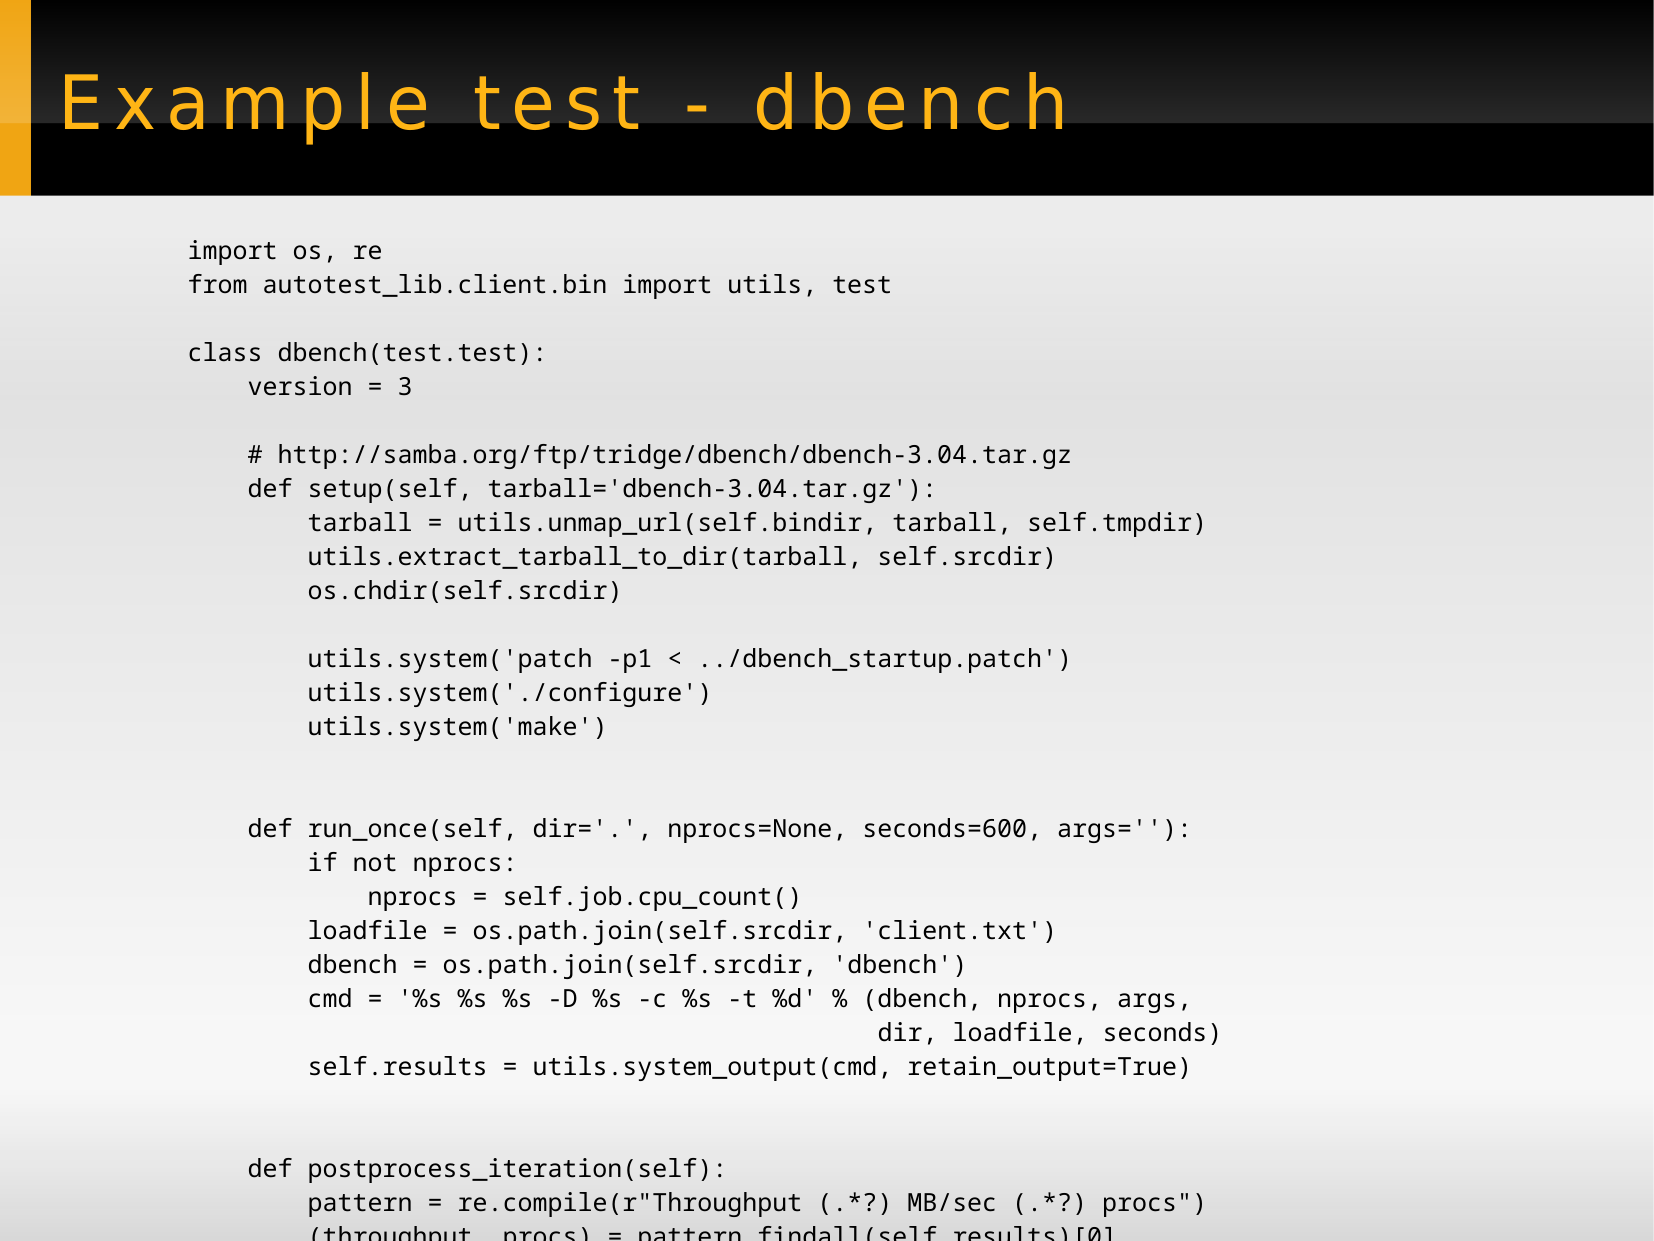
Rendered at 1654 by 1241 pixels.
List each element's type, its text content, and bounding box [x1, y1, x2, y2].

picture [0, 0, 1654, 1241]
picture [806, 1233, 813, 1241]
picture [641, 1233, 648, 1241]
picture [506, 1233, 513, 1241]
picture [536, 1233, 543, 1241]
picture [371, 1233, 378, 1241]
picture [1093, 1233, 1098, 1241]
text_box import os, re from autotest_lib.client.bin import utils, test class dbench(test.test): version = 3 # http://samba.org/ftp/tridge/dbench/dbench-3.04.tar.gz def setup(self, tarball='dbench-3.04.tar.gz'): tarball = utils.unmap_url(self.bindir, tarball, self.tmpdir) utils.extract_tarball_to_dir(tarball, self.srcdir) os.chdir(self.srcdir) utils.system('patch -p1 < ../dbench_startup.patch') utils.system('./configure') utils.system('make') def run_once(self, dir='.', nprocs=None, seconds=600, args=''): if not nprocs: nprocs = self.job.cpu_count() loadfile = os.path.join(self.srcdir, 'client.txt') dbench = os.path.join(self.srcdir, 'dbench') cmd = '%s %s %s -D %s -c %s -t %d' % (dbench, nprocs, args, dir, loadfile, seconds) self.results = utils.system_output(cmd, retain_output=True) def postprocess_iteration(self): pattern = re.compile(r"Throughput (.*?) MB/sec (.*?) procs") (throughput, procs) = pattern.findall(self.results)[0] self.write_perf_keyval({'throughput':throughput, 'procs':procs}) [172, 225, 1501, 1155]
picture [401, 1233, 408, 1241]
picture [791, 1233, 798, 1241]
picture [431, 1233, 438, 1241]
picture [416, 1233, 423, 1241]
picture [1091, 1229, 1096, 1239]
title Example test - dbench [59, 29, 1270, 178]
picture [341, 1233, 348, 1241]
picture [731, 1233, 738, 1241]
